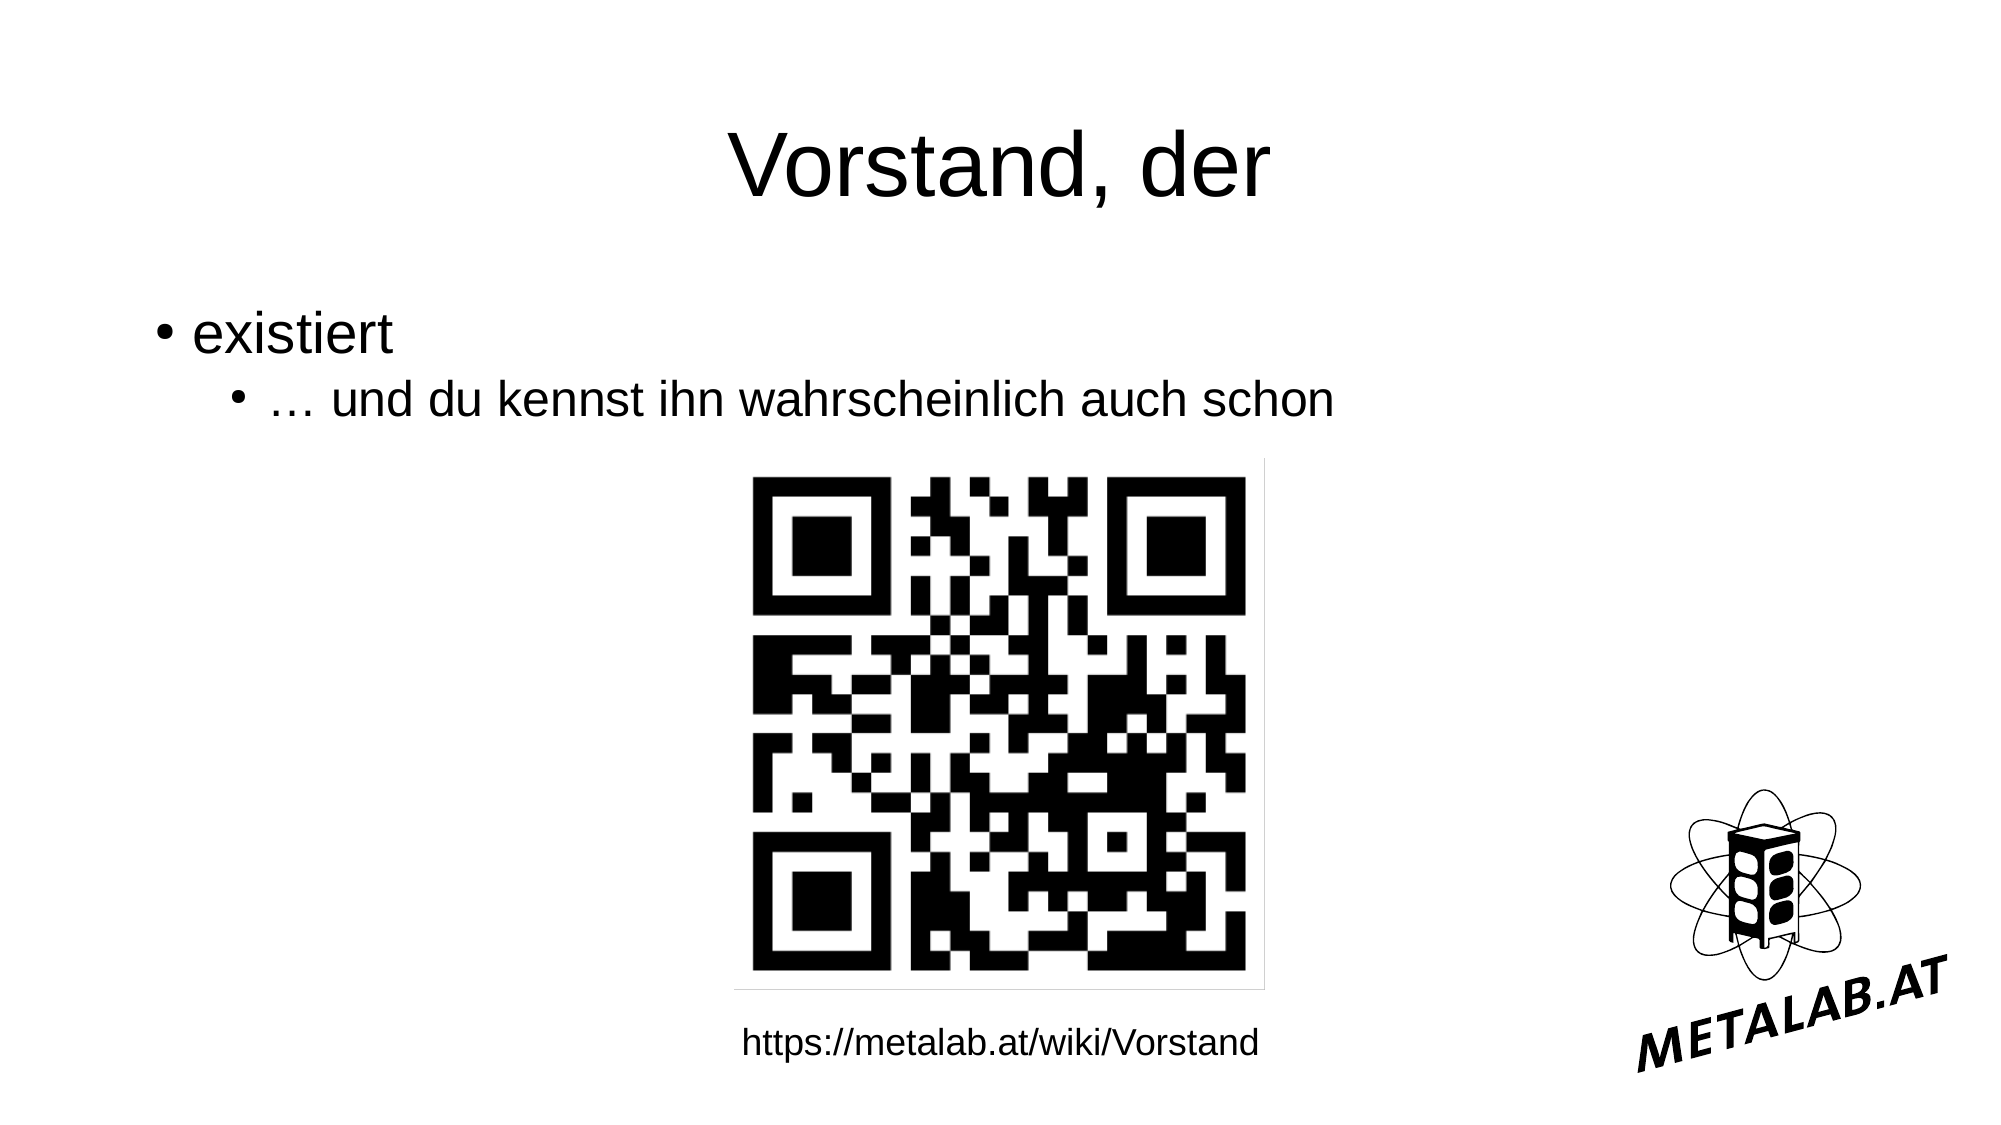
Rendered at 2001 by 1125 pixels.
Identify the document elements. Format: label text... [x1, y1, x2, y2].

list existiert … und du kennst ihn wahrscheinlich auch schon [137, 299, 1863, 1014]
title Vorstand, der [137, 59, 1863, 278]
picture [734, 458, 1266, 991]
text_box https://metalab.at/wiki/Vorstand [625, 1013, 1377, 1074]
